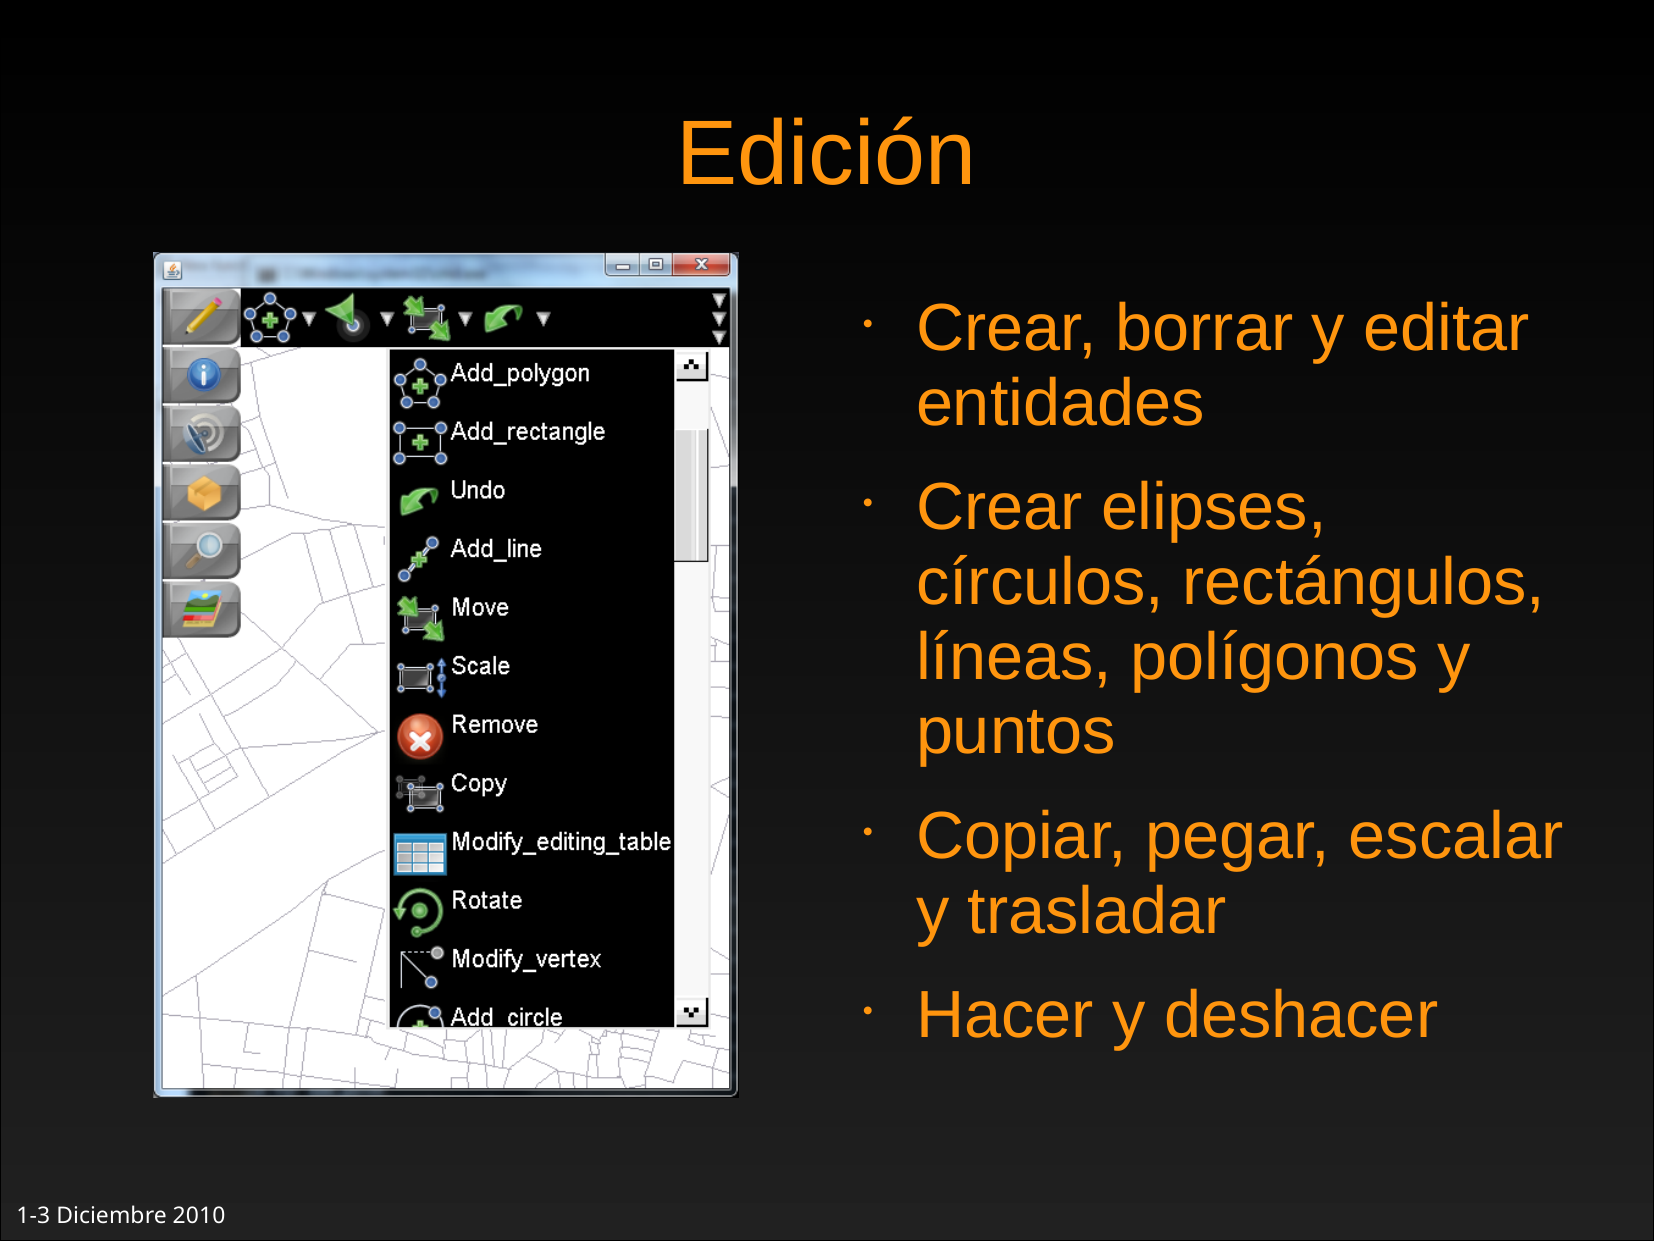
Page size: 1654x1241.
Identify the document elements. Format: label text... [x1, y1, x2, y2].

list Crear, borrar y editar entidades Crear elipses, círculos, rectángulos, líneas, polígonos y puntos Copiar, pegar, escalar y trasladar Hacer y deshacer [845, 290, 1572, 1109]
title Edición [82, 49, 1571, 257]
picture [153, 252, 739, 1098]
